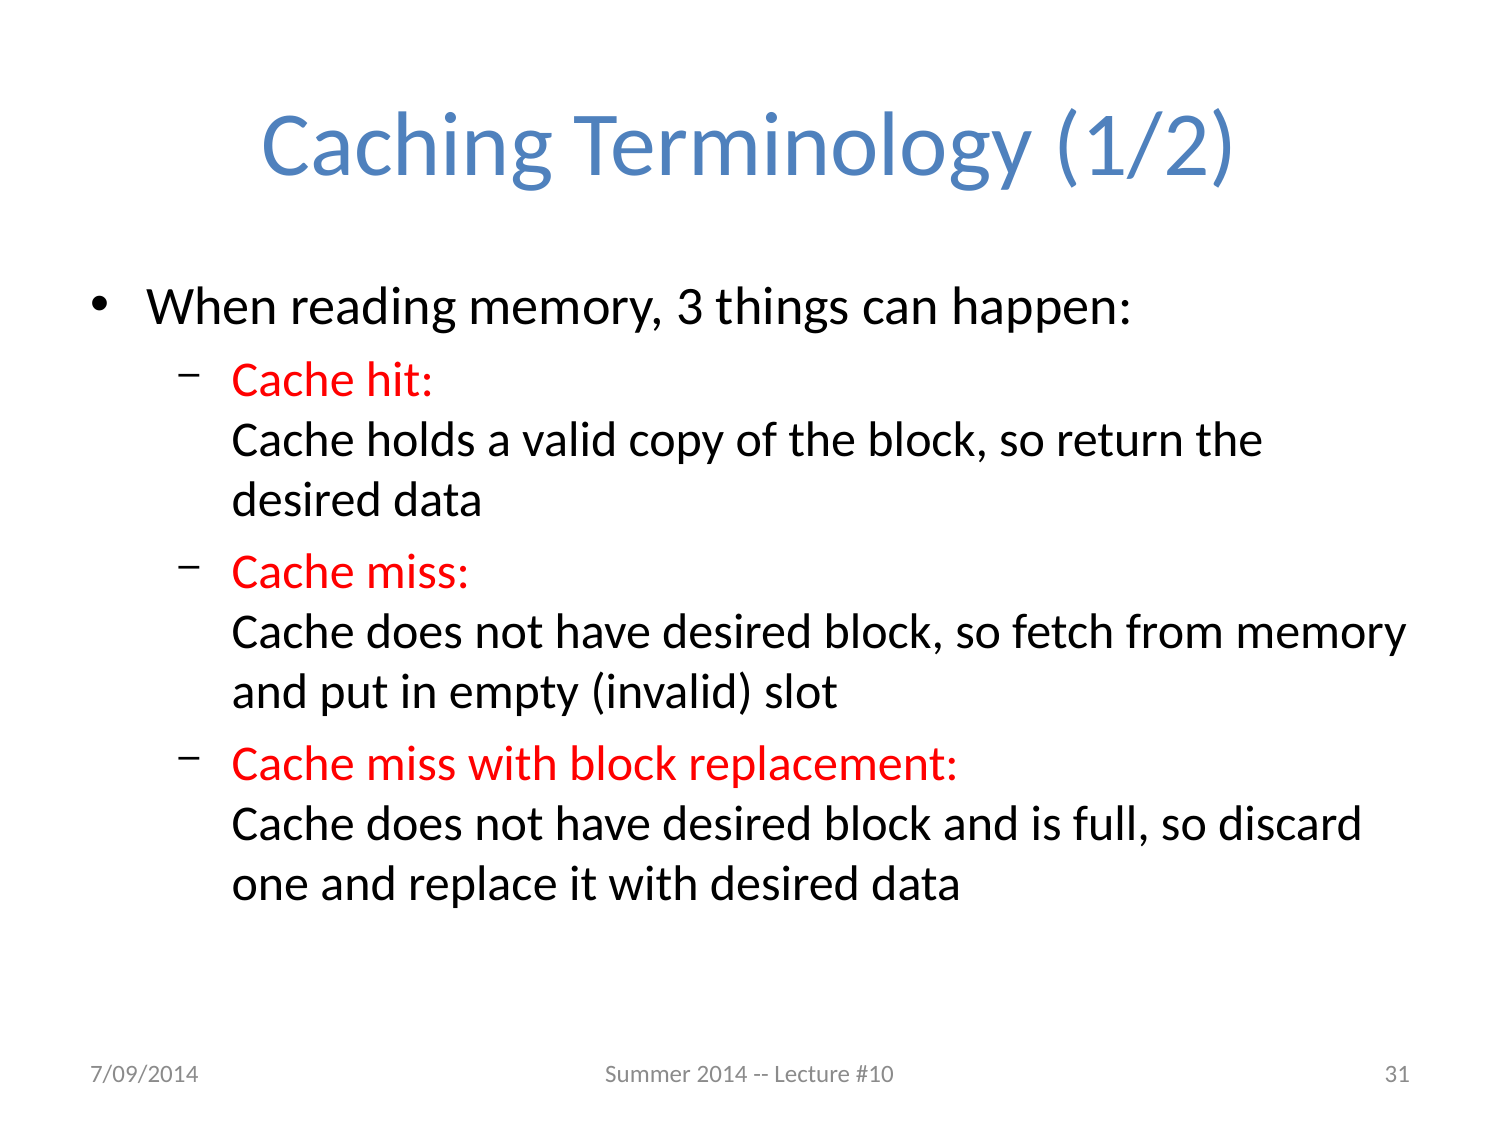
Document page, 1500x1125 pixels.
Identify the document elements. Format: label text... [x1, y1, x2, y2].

slide_number <number> [1074, 1042, 1425, 1103]
slide_number 7/09/2014 [75, 1042, 425, 1103]
list When reading memory, 3 things can happen: Cache hit: Cache holds a valid copy of the block, so return the desired data Cache miss: Cache does not have desired block, so fetch from memory and put in empty (invalid) slot Cache miss with block replacement: Cache does not have desired block and is full, so discard one and replace it with desired data [75, 262, 1425, 1049]
title Caching Terminology (1/2) [75, 45, 1425, 233]
footer Summer 2014 -- Lecture #10 [512, 1042, 988, 1103]
